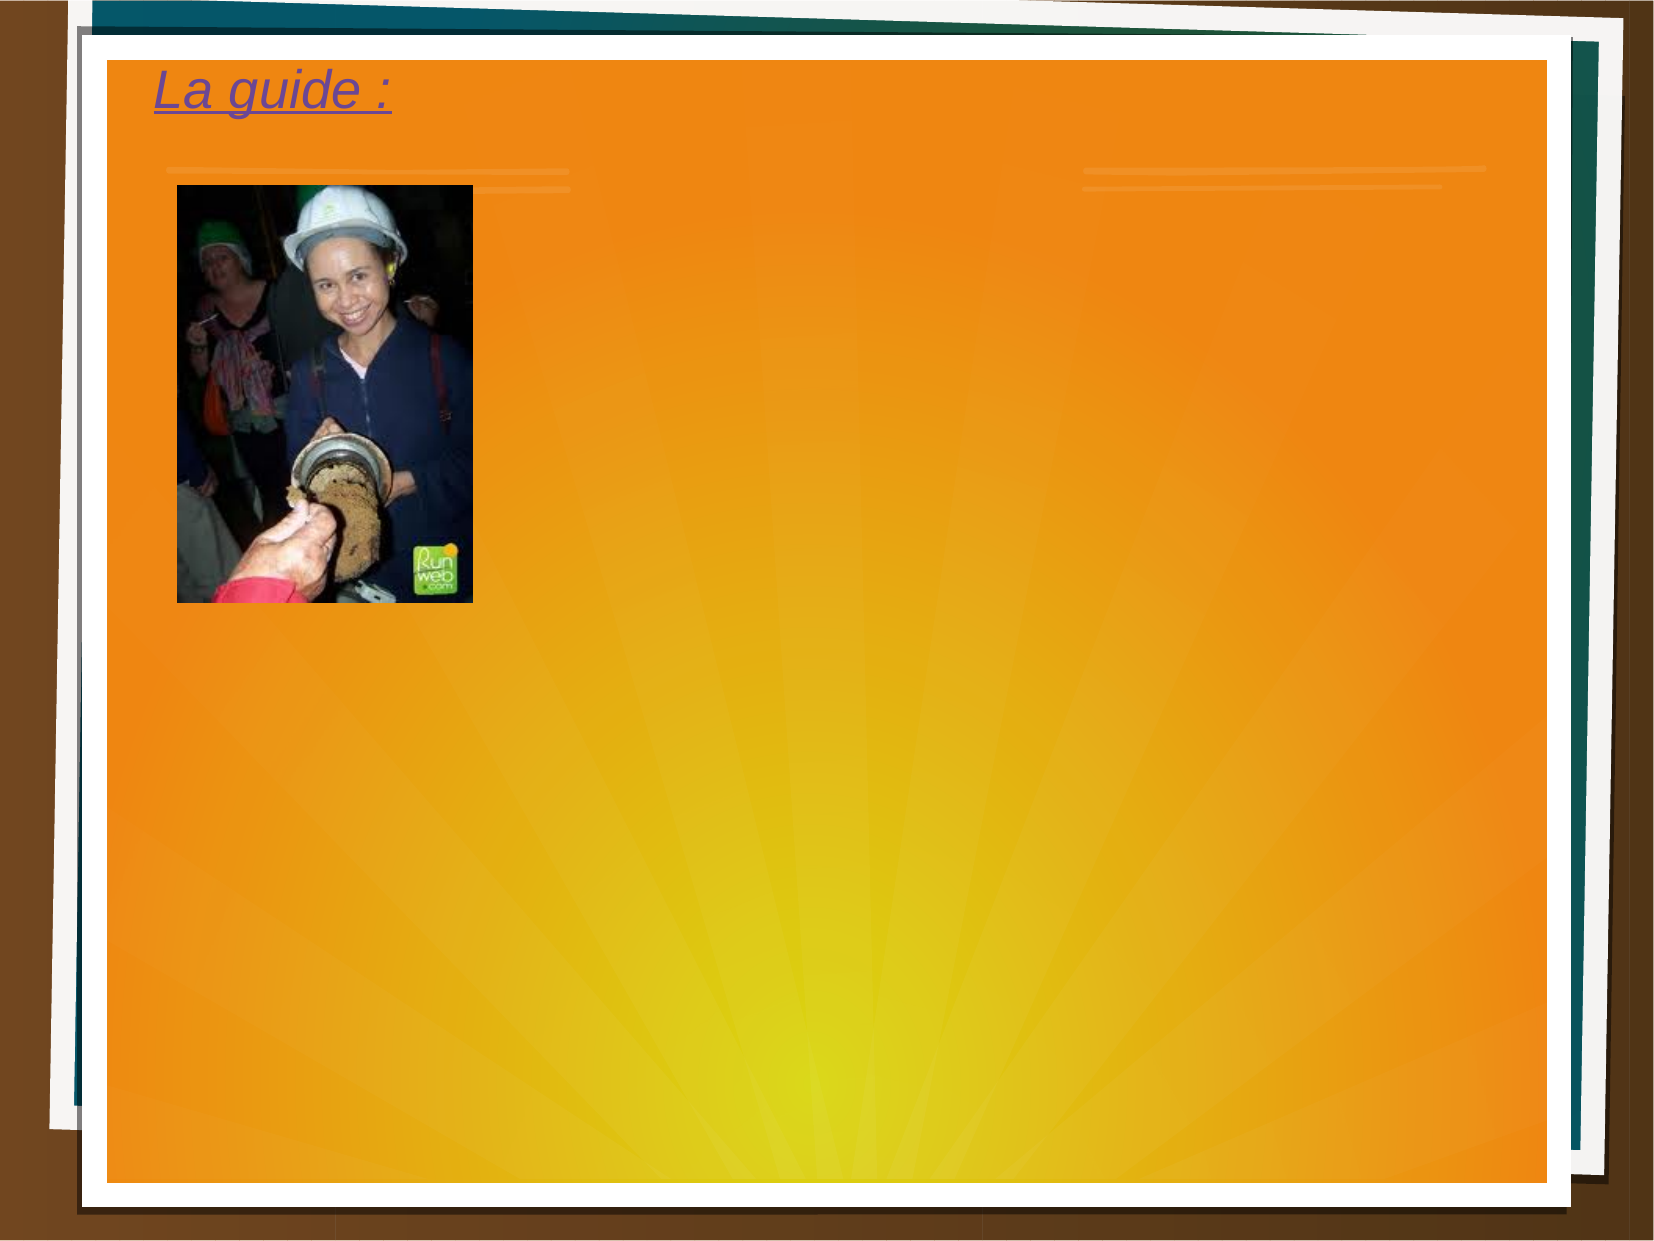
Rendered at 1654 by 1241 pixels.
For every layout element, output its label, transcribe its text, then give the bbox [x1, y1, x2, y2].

picture [177, 185, 473, 603]
list La guide : [82, 59, 1571, 1010]
